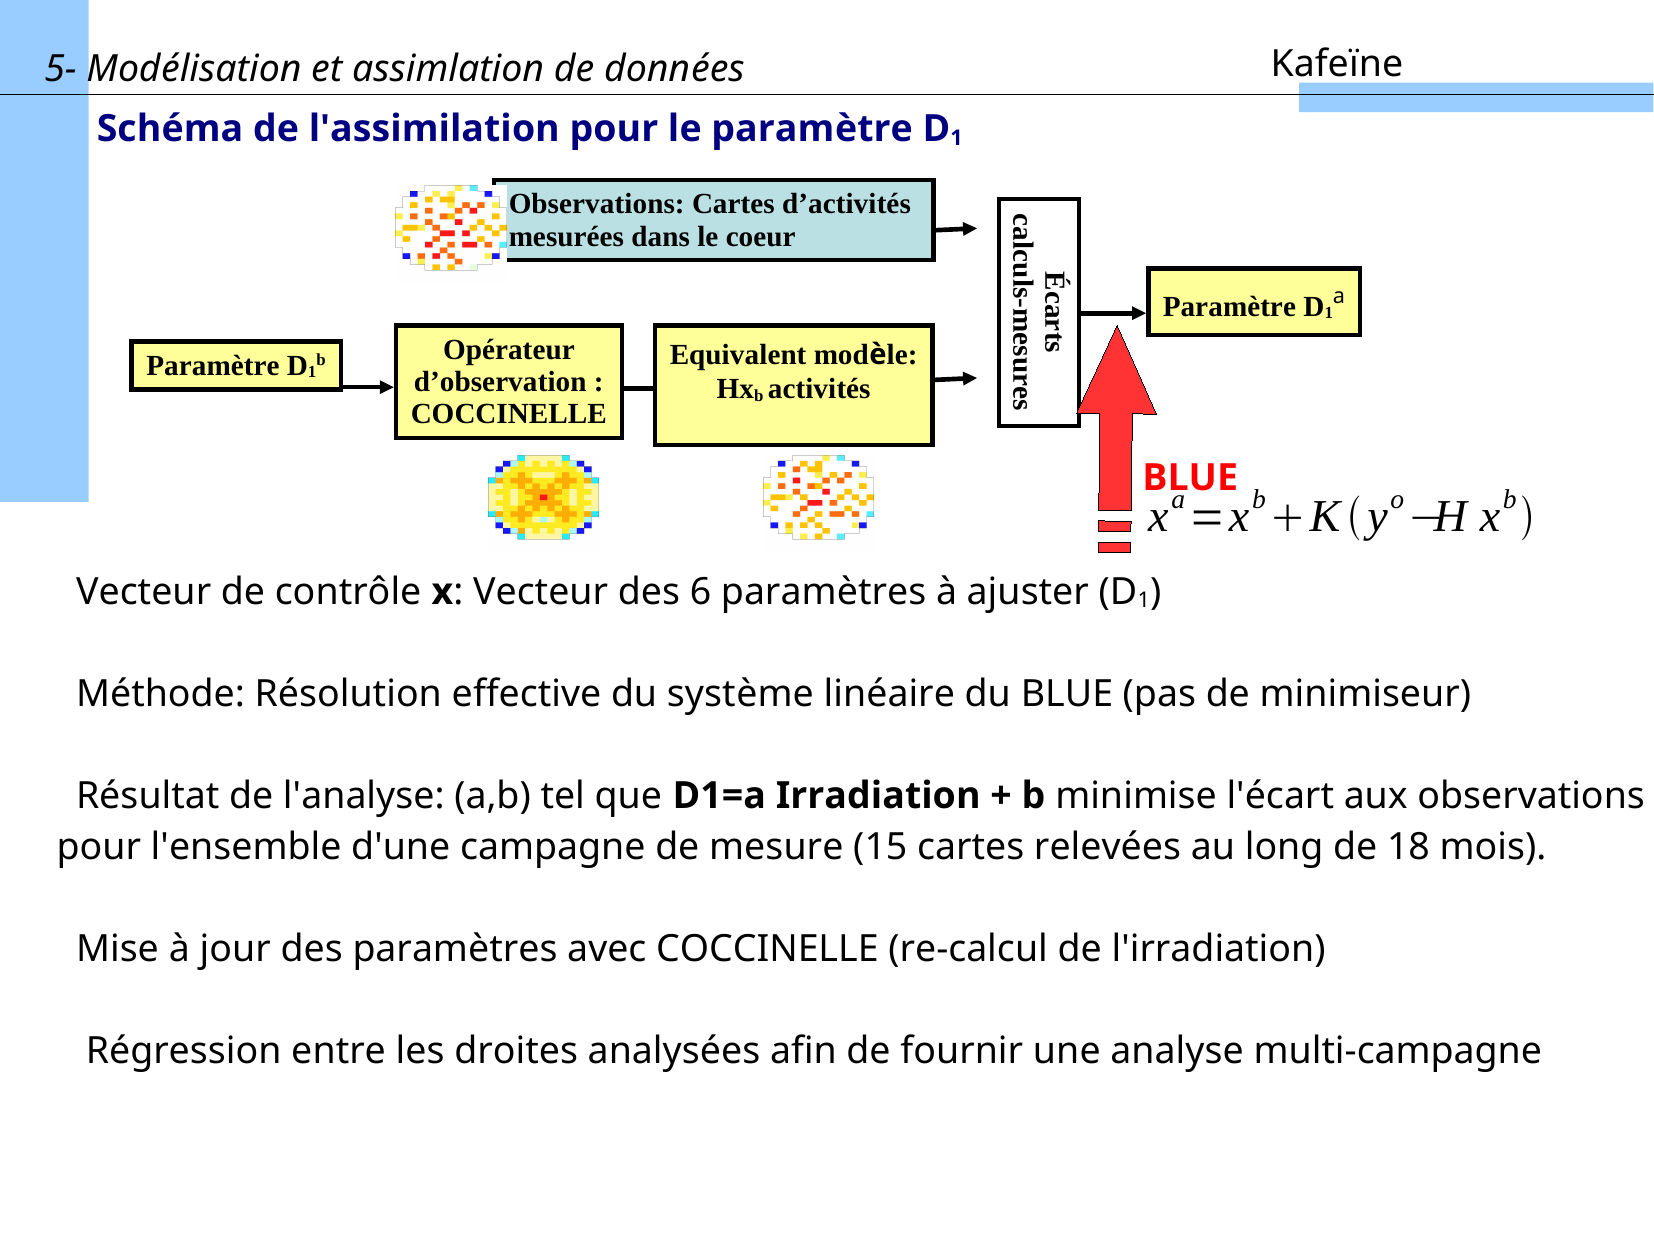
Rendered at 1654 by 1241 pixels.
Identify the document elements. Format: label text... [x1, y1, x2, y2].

text_box [1098, 520, 1132, 532]
text_box [0, 0, 89, 94]
picture [488, 455, 599, 551]
picture [395, 185, 507, 282]
text_box Opérateur d’observation : COCCINELLE [395, 325, 622, 438]
text_box [0, 95, 89, 502]
text_box Schéma de l'assimilation pour le paramètre D1 [82, 94, 939, 168]
text_box [1098, 542, 1131, 553]
text_box Écarts calculs-mesures [999, 199, 1080, 427]
chart [1133, 477, 1547, 544]
text_box Observations: Cartes d’activités mesurées dans le coeur [493, 180, 934, 261]
text_box [1299, 82, 1654, 94]
text_box Paramètre D1b [131, 341, 341, 390]
text_box BLUE [1132, 442, 1270, 504]
picture [763, 455, 874, 551]
text_box Kafeïne [1255, 29, 1413, 90]
text_box [1076, 325, 1157, 511]
text_box 5- Modélisation et assimlation de données [29, 34, 758, 95]
text_box Paramètre D1a [1148, 268, 1361, 336]
text_box Vecteur de contrôle x: Vecteur des 6 paramètres à ajuster (D1) Méthode: Résolution effective du système linéaire du BLUE (pas de minimiseur) Résultat de l'analyse: (a,b) tel que D1=a Irradiation + b minimise l'écart aux observations pour l'ensemble d'une campagne de mesure (15 cartes relevées au long de 18 mois). Mise à jour des paramètres avec COCCINELLE (re-calcul de l'irradiation) Régression entre les droites analysées afin de fournir une analyse multi-campagne [41, 556, 1605, 1084]
text_box Equivalent modèle: Hxb activités [655, 325, 933, 446]
text_box [1299, 95, 1654, 113]
